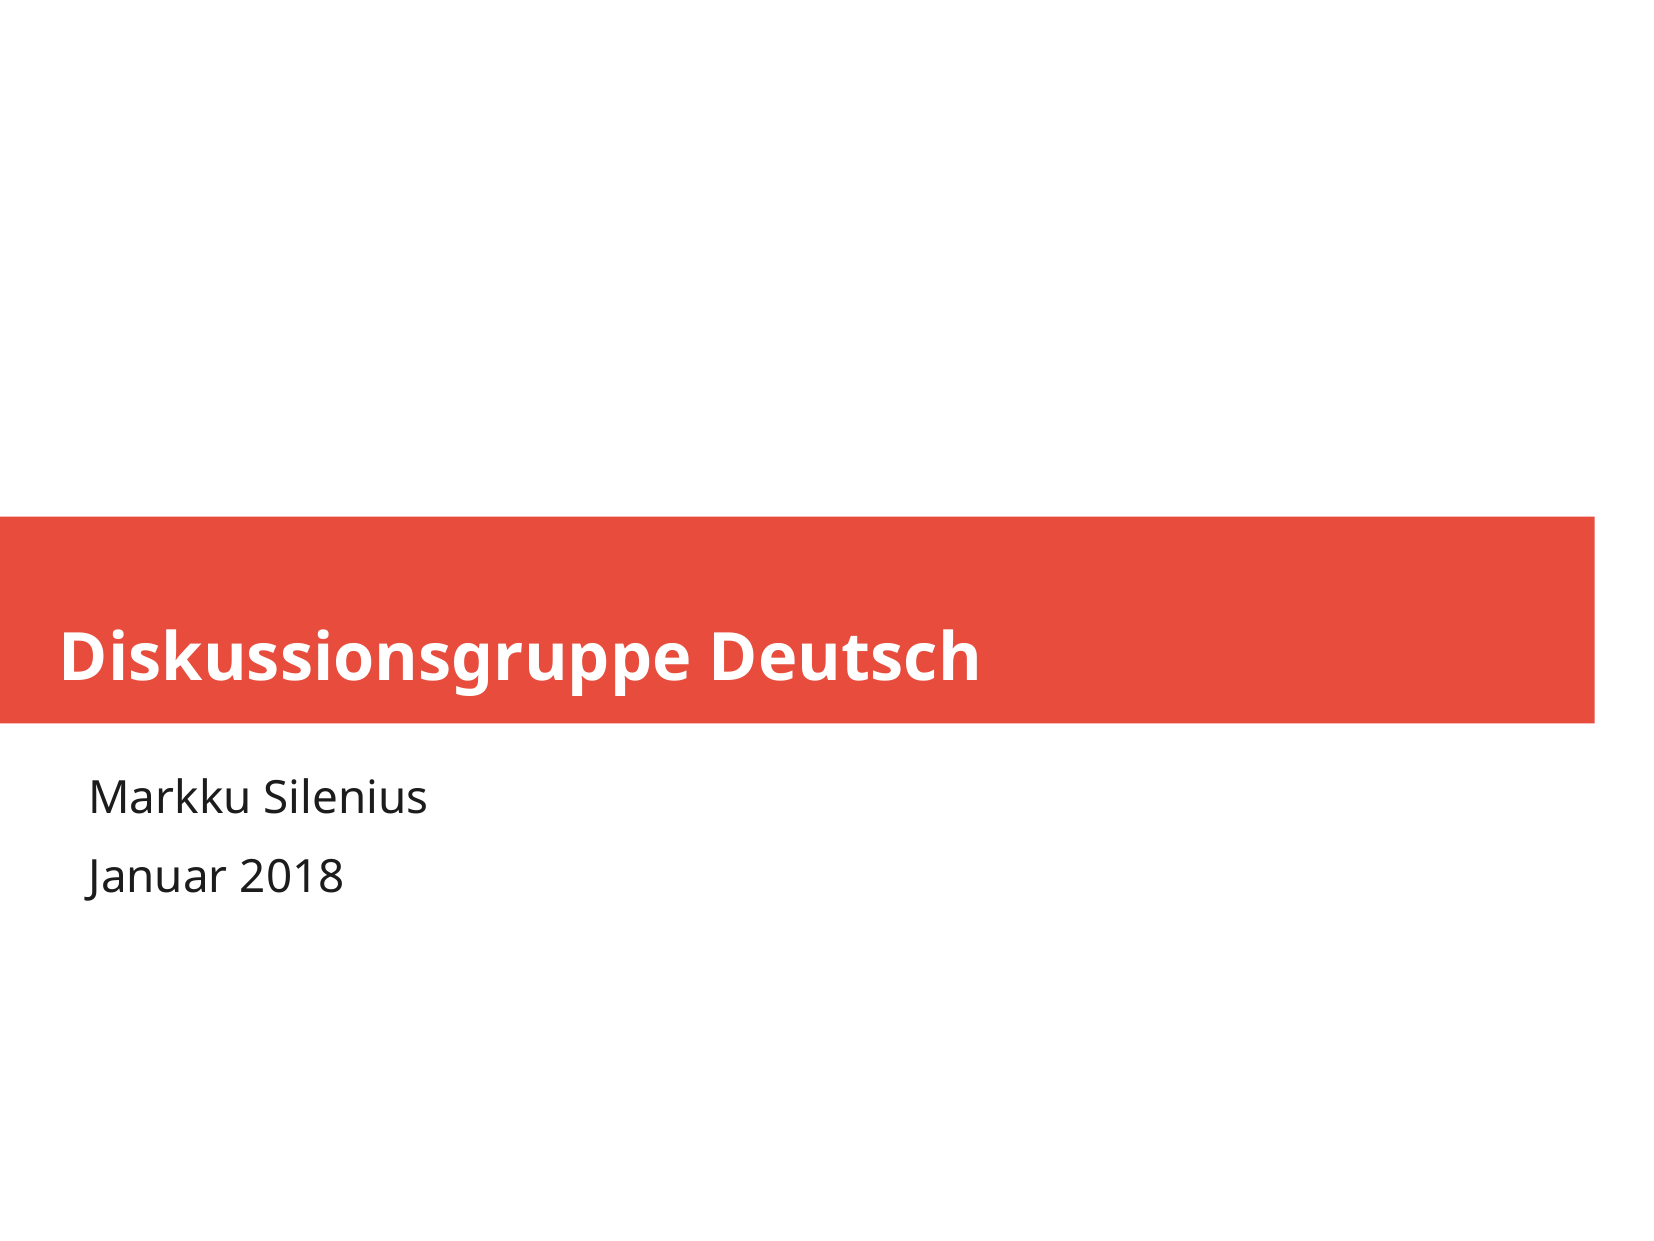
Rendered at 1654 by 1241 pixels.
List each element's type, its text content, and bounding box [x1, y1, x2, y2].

subtitle Markku Silenius Januar 2018 [88, 767, 1595, 1182]
title Diskussionsgruppe Deutsch [59, 546, 1595, 694]
